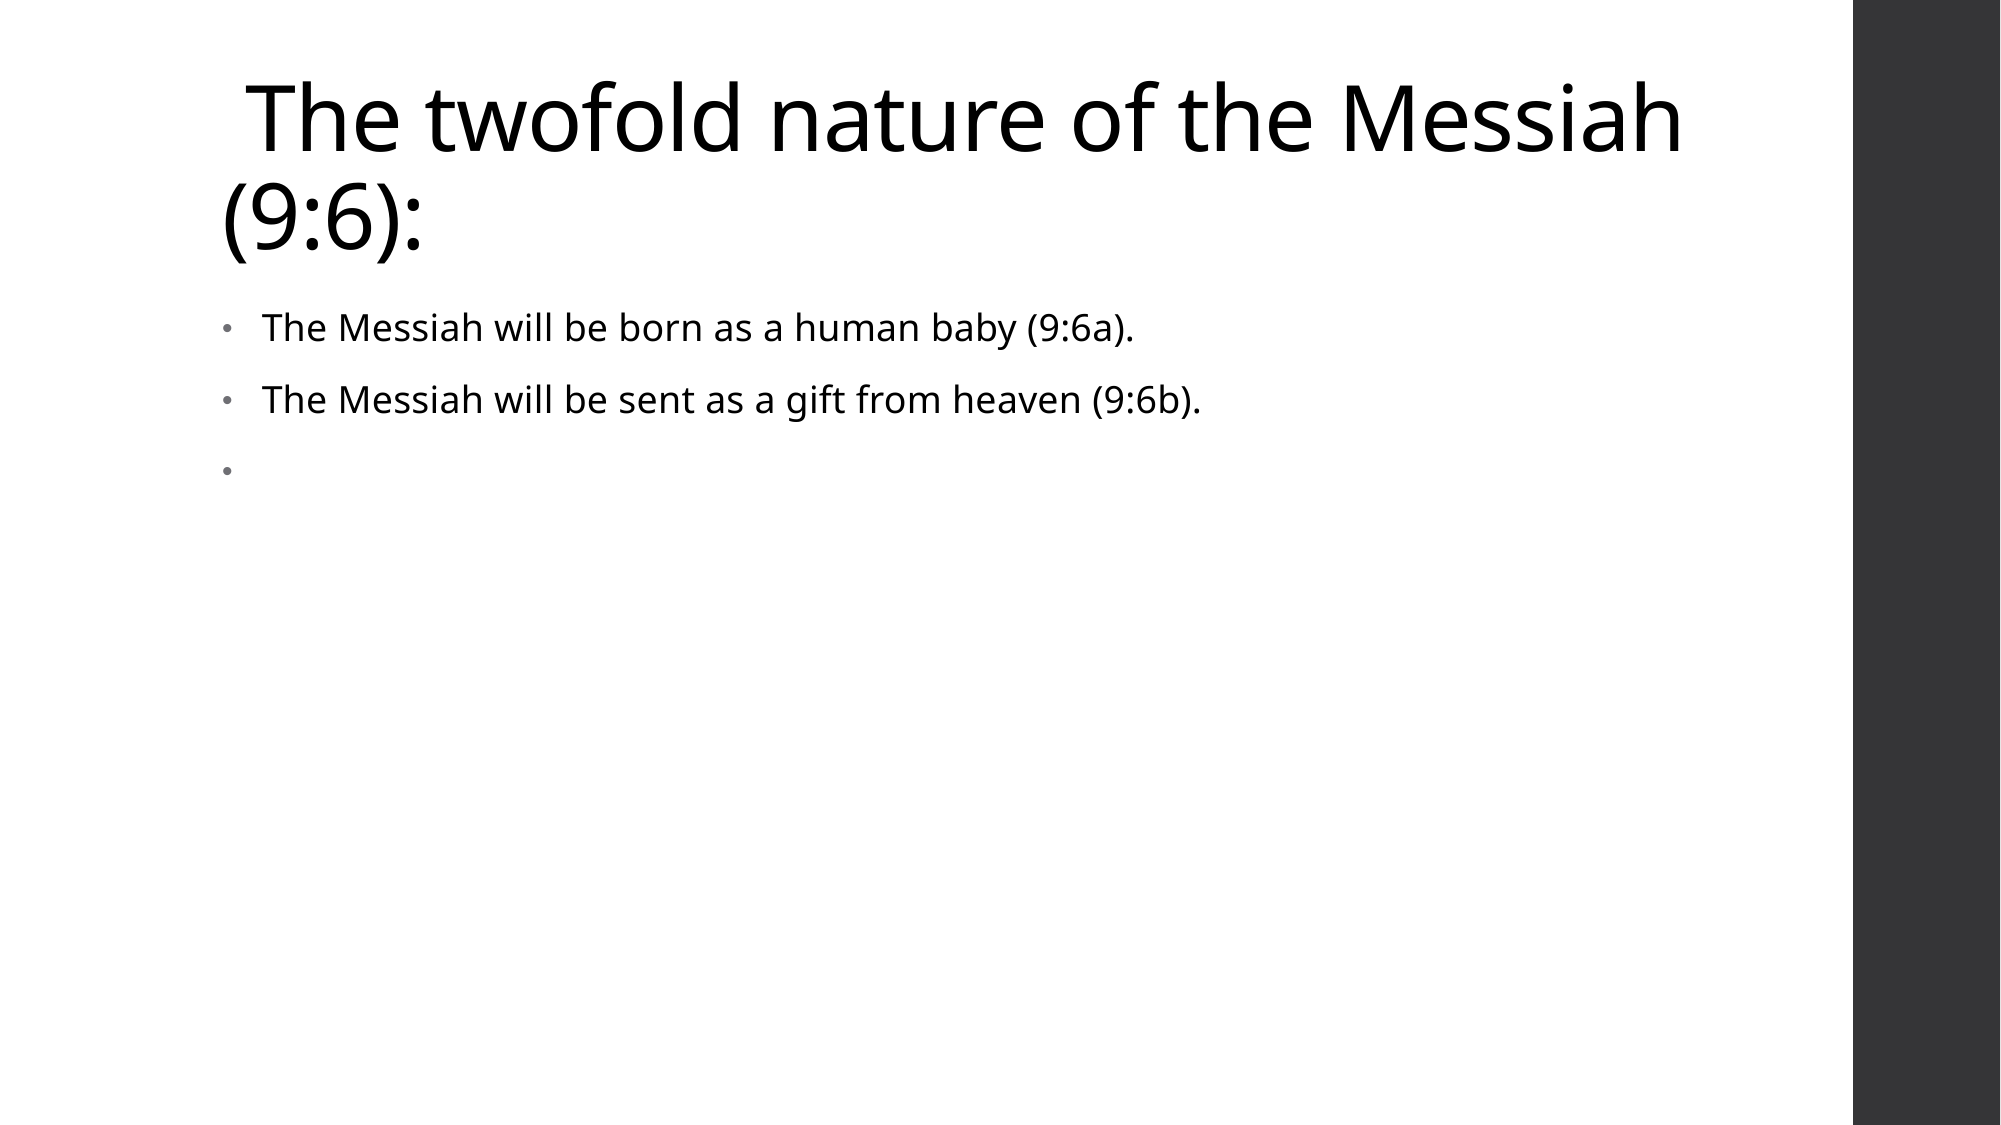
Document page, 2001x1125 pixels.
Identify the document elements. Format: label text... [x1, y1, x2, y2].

title The twofold nature of the Messiah (9:6): [206, 60, 1797, 278]
list The Messiah will be born as a human baby (9:6a). The Messiah will be sent as a gift from heaven (9:6b). [206, 299, 1617, 1014]
